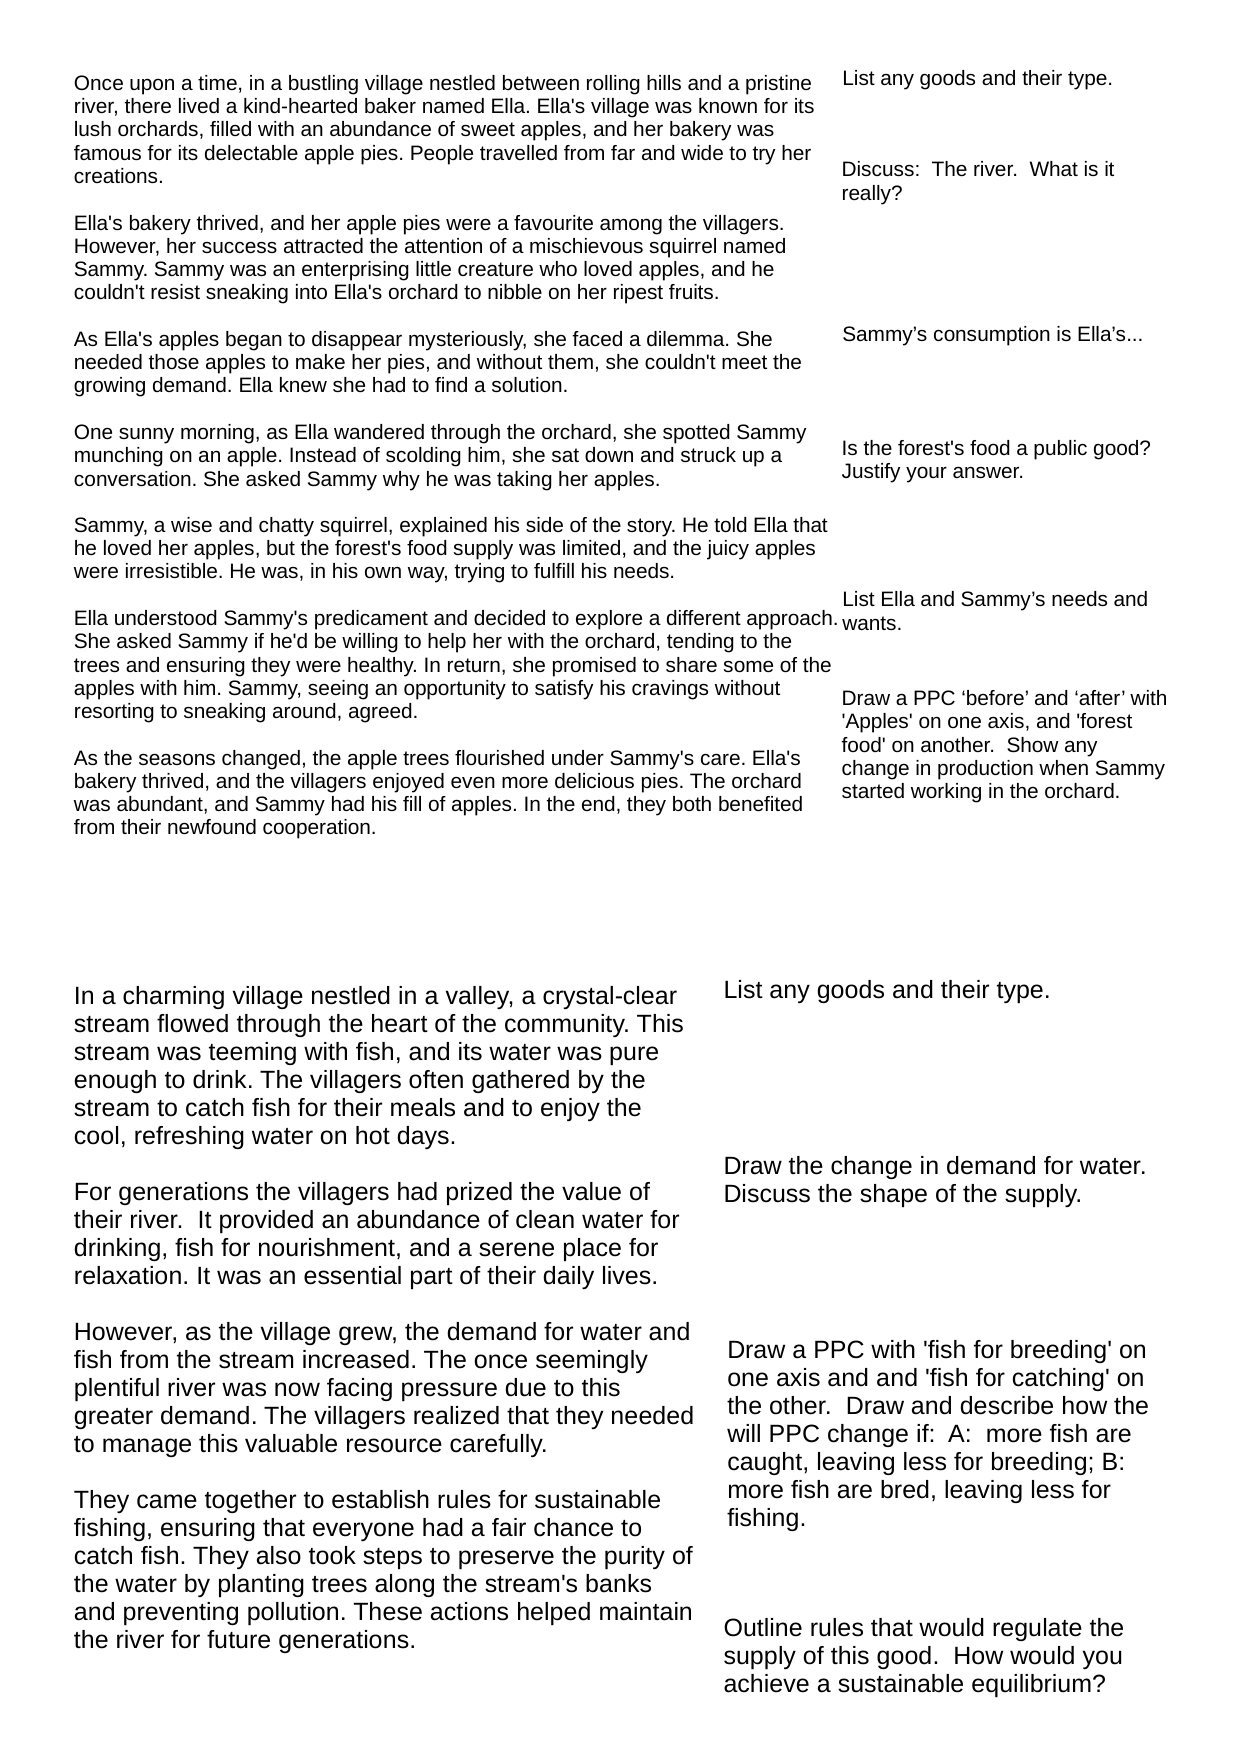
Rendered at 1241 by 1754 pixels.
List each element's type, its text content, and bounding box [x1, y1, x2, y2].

text_box Discuss: The river. What is it really? [826, 150, 1186, 250]
text_box List any goods and their type. [827, 59, 1186, 137]
text_box List any goods and their type. [708, 968, 1182, 1040]
text_box Draw a PPC with 'fish for breeding' on one axis and and 'fish for catching' on the other. Draw and describe how the will PPC change if: A: more fish are caught, leaving less for breeding; B: more fish are bred, leaving less for fishing. [712, 1328, 1182, 1540]
text_box Outline rules that would regulate the supply of this good. How would you achieve a sustainable equilibrium? [708, 1606, 1182, 1706]
text_box Sammy’s consumption is Ella’s... [827, 315, 1183, 415]
text_box Draw the change in demand for water. Discuss the shape of the supply. [708, 1144, 1182, 1215]
text_box List Ella and Sammy’s needs and wants. [827, 580, 1186, 679]
text_box Is the forest's food a public good? Justify your answer. [826, 428, 1186, 528]
text_box In a charming village nestled in a valley, a crystal-clear stream flowed through the heart of the community. This stream was teeming with fish, and its water was pure enough to drink. The villagers often gathered by the stream to catch fish for their meals and to enjoy the cool, refreshing water on hot days. For generations the villagers had prized the value of their river. It provided an abundance of clean water for drinking, fish for nourishment, and a serene place for relaxation. It was an essential part of their daily lives. However, as the village grew, the demand for water and fish from the stream increased. The once seemingly plentiful river was now facing pressure due to this greater demand. The villagers realized that they needed to manage this valuable resource carefully. They came together to establish rules for sustainable fishing, ensuring that everyone had a fair chance to catch fish. They also took steps to preserve the purity of the water by planting trees along the stream's banks and preventing pollution. These actions helped maintain the river for future generations. [59, 974, 713, 1737]
text_box Draw a PPC ‘before’ and ‘after’ with 'Apples' on one axis, and 'forest food' on another. Show any change in production when Sammy started working in the orchard. [826, 679, 1186, 1003]
text_box Once upon a time, in a bustling village nestled between rolling hills and a pristine river, there lived a kind-hearted baker named Ella. Ella's village was known for its lush orchards, filled with an abundance of sweet apples, and her bakery was famous for its delectable apple pies. People travelled from far and wide to try her creations. Ella's bakery thrived, and her apple pies were a favourite among the villagers. However, her success attracted the attention of a mischievous squirrel named Sammy. Sammy was an enterprising little creature who loved apples, and he couldn't resist sneaking into Ella's orchard to nibble on her ripest fruits. As Ella's apples began to disappear mysteriously, she faced a dilemma. She needed those apples to make her pies, and without them, she couldn't meet the growing demand. Ella knew she had to find a solution. One sunny morning, as Ella wandered through the orchard, she spotted Sammy munching on an apple. Instead of scolding him, she sat down and struck up a conversation. She asked Sammy why he was taking her apples. Sammy, a wise and chatty squirrel, explained his side of the story. He told Ella that he loved her apples, but the forest's food supply was limited, and the juicy apples were irresistible. He was, in his own way, trying to fulfill his needs. Ella understood Sammy's predicament and decided to explore a different approach. She asked Sammy if he'd be willing to help her with the orchard, tending to the trees and ensuring they were healthy. In return, she promised to share some of the apples with him. Sammy, seeing an opportunity to satisfy his cravings without resorting to sneaking around, agreed. As the seasons changed, the apple trees flourished under Sammy's care. Ella's bakery thrived, and the villagers enjoyed even more delicious pies. The orchard was abundant, and Sammy had his fill of apples. In the end, they both benefited from their newfound cooperation. [59, 64, 857, 940]
